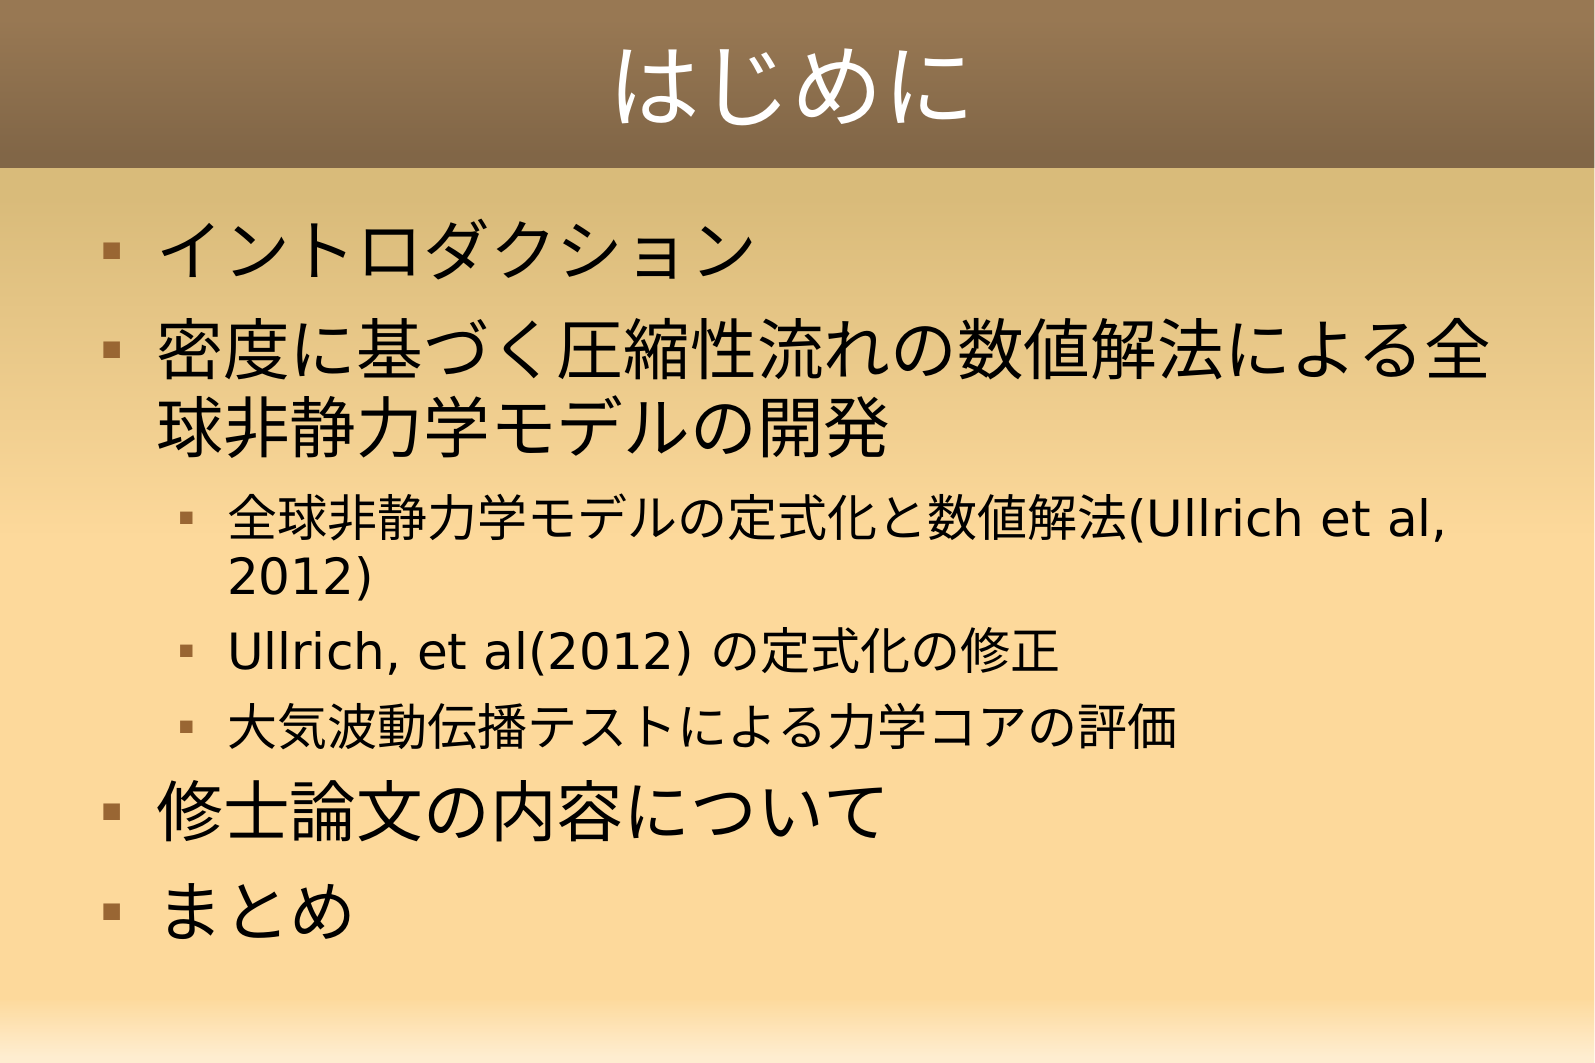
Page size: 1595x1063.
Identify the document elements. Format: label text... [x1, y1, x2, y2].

list イントロダクション 密度に基づく圧縮性流れの数値解法による全球非静力学モデルの開発 全球非静力学モデルの定式化と数値解法(Ullrich et al, 2012) Ullrich, et al(2012) の定式化の修正 大気波動伝播テストによる力学コアの評価 修士論文の内容について まとめ [85, 213, 1521, 952]
title はじめに [74, 0, 1510, 178]
picture [0, 0, 1595, 1063]
